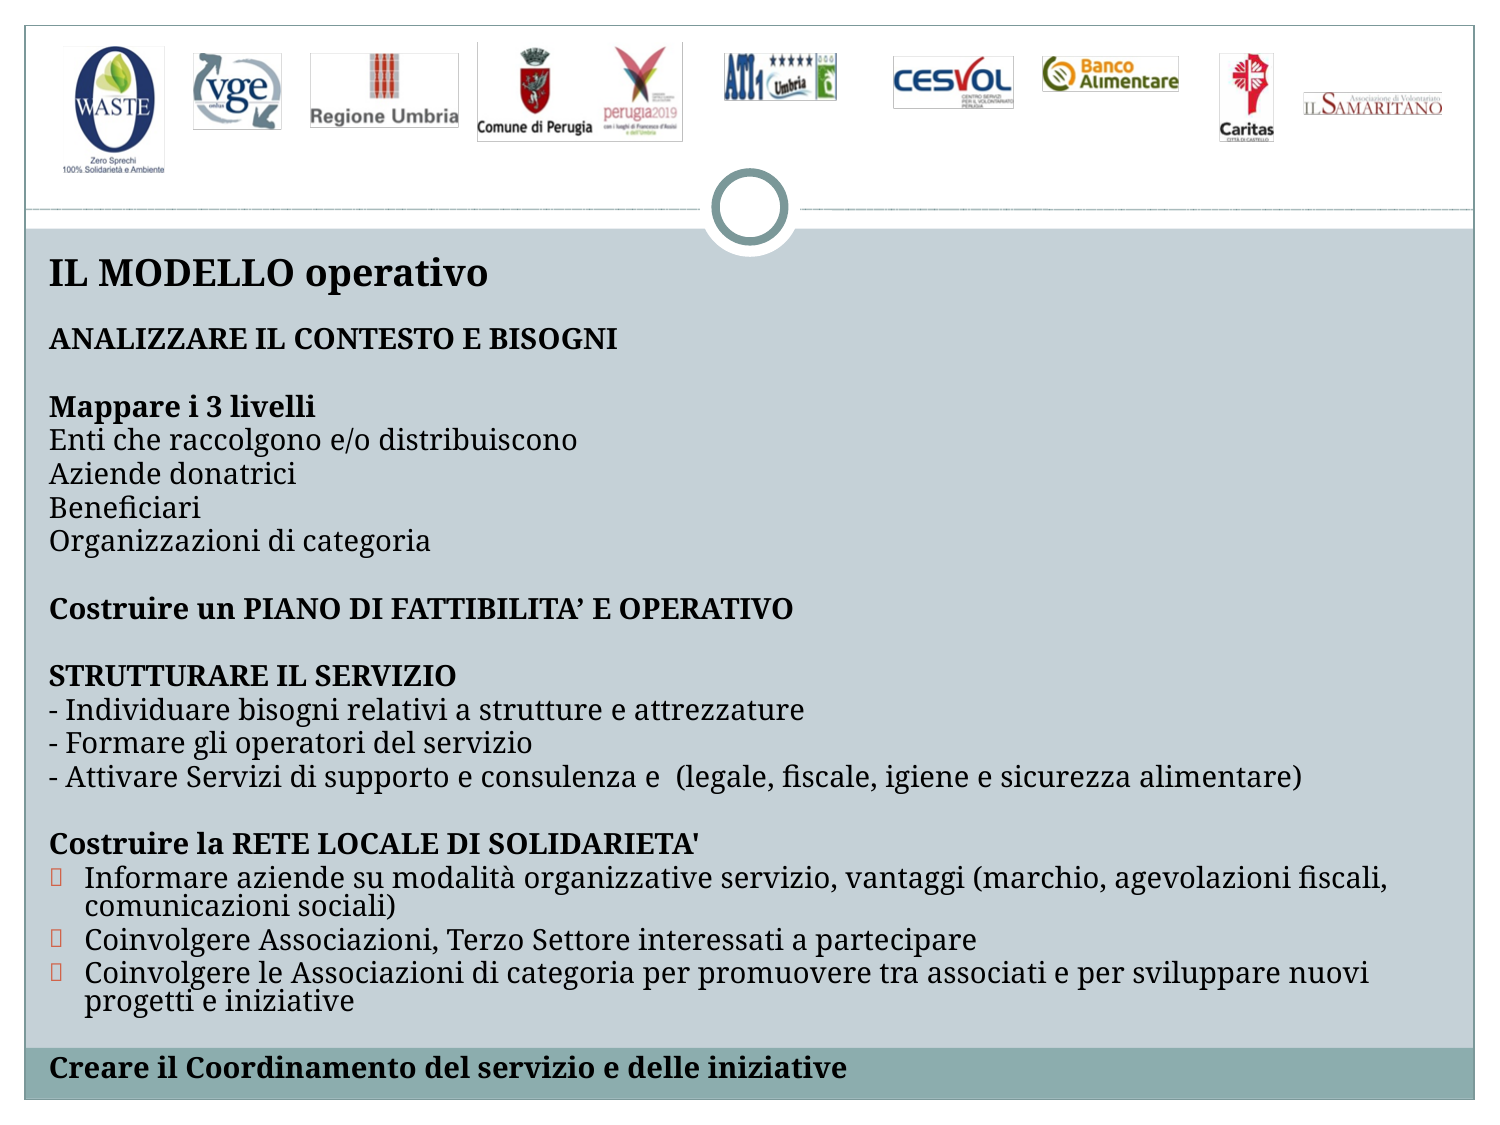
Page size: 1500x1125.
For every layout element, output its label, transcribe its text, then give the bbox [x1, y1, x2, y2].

text_box IL MODELLO operativo ANALIZZARE IL CONTESTO E BISOGNI Mappare i 3 livelli Enti che raccolgono e/o distribuiscono Aziende donatrici Beneficiari Organizzazioni di categoria Costruire un PIANO DI FATTIBILITA’ E OPERATIVO STRUTTURARE IL SERVIZIO - Individuare bisogni relativi a strutture e attrezzature - Formare gli operatori del servizio - Attivare Servizi di supporto e consulenza e (legale, fiscale, igiene e sicurezza alimentare) Costruire la RETE LOCALE DI SOLIDARIETA' Informare aziende su modalità organizzative servizio, vantaggi (marchio, agevolazioni fiscali, comunicazioni sociali) Coinvolgere Associazioni, Terzo Settore interessati a partecipare Coinvolgere le Associazioni di categoria per promuovere tra associati e per sviluppare nuovi progetti e iniziative Creare il Coordinamento del servizio e delle iniziative [34, 250, 1430, 1099]
picture [53, 42, 1454, 191]
